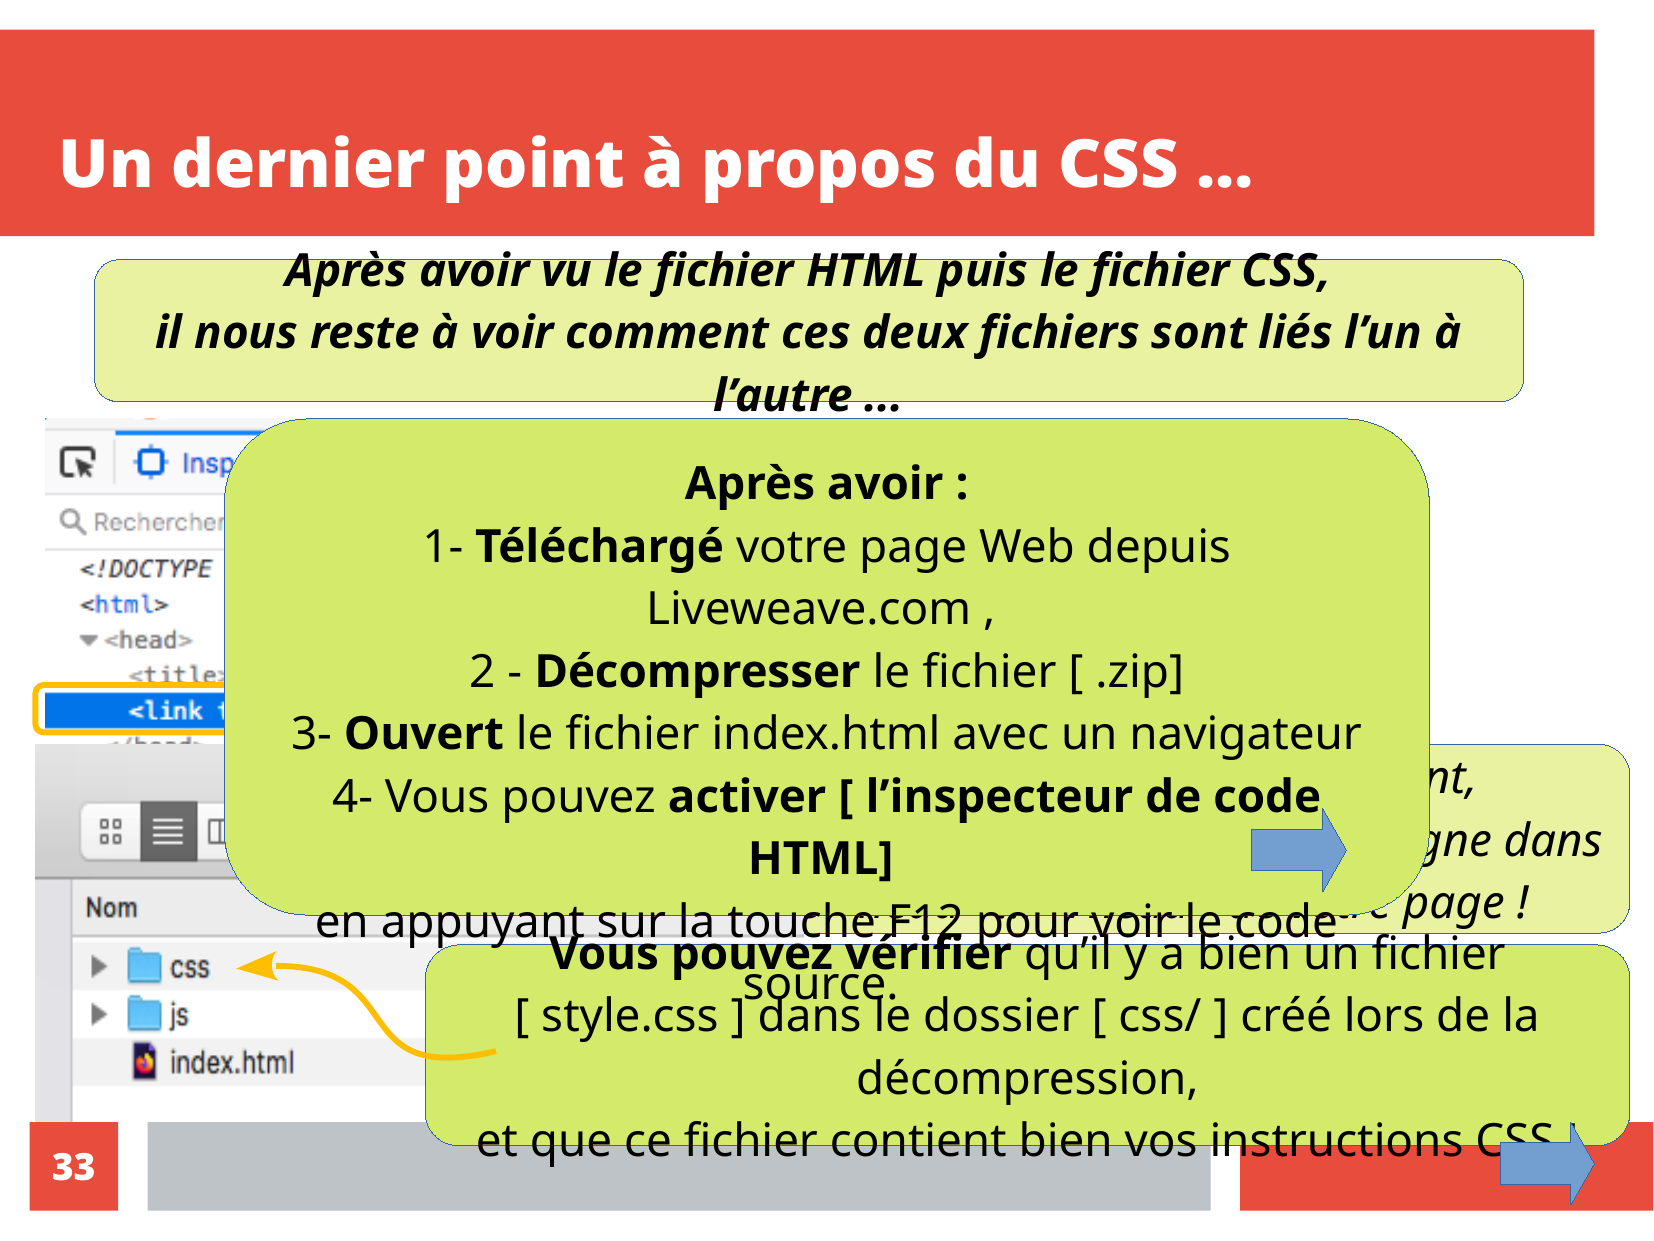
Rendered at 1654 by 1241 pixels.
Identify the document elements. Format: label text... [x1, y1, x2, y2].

picture [520, 925, 532, 934]
text_box [1500, 1122, 1595, 1205]
text_box Après avoir vu le fichier HTML puis le fichier CSS, il nous reste à voir comment ces deux fichiers sont liés l’un à l’autre ... [94, 259, 1524, 402]
picture [626, 916, 638, 934]
picture [497, 916, 509, 932]
picture [386, 925, 398, 934]
picture [442, 916, 455, 934]
picture [750, 916, 764, 934]
title Un dernier point à propos du CSS ... [59, 59, 1595, 207]
picture [35, 736, 501, 1123]
text_box Après avoir : 1- Téléchargé votre page Web depuis Liveweave.com , 2 - Décompresser le fichier [ .zip] 3- Ouvert le fichier index.html avec un navigateur 4- Vous pouvez activer [ l’inspecteur de code HTML] en appuyant sur la touche F12 pour voir le code source. [224, 418, 1430, 916]
picture [45, 418, 305, 682]
picture [321, 916, 333, 922]
text_box [1251, 808, 1347, 892]
picture [45, 688, 224, 729]
picture [779, 916, 791, 934]
picture [470, 916, 482, 934]
text_box Vous pouvez vérifier qu’il y a bien un fichier [ style.css ] dans le dossier [ css/ ] créé lors de la décompression, et que ce fichier contient bien vos instructions CSS ! [425, 944, 1630, 1146]
picture [983, 934, 1040, 944]
picture [576, 916, 939, 944]
picture [695, 925, 707, 934]
picture [944, 934, 979, 944]
picture [414, 916, 427, 934]
text_box Au moment du téléchargement, le site Liveweaver.com ajoute une ligne dans le <head> … </head> de votre page ! [1319, 744, 1630, 934]
picture [502, 916, 574, 944]
